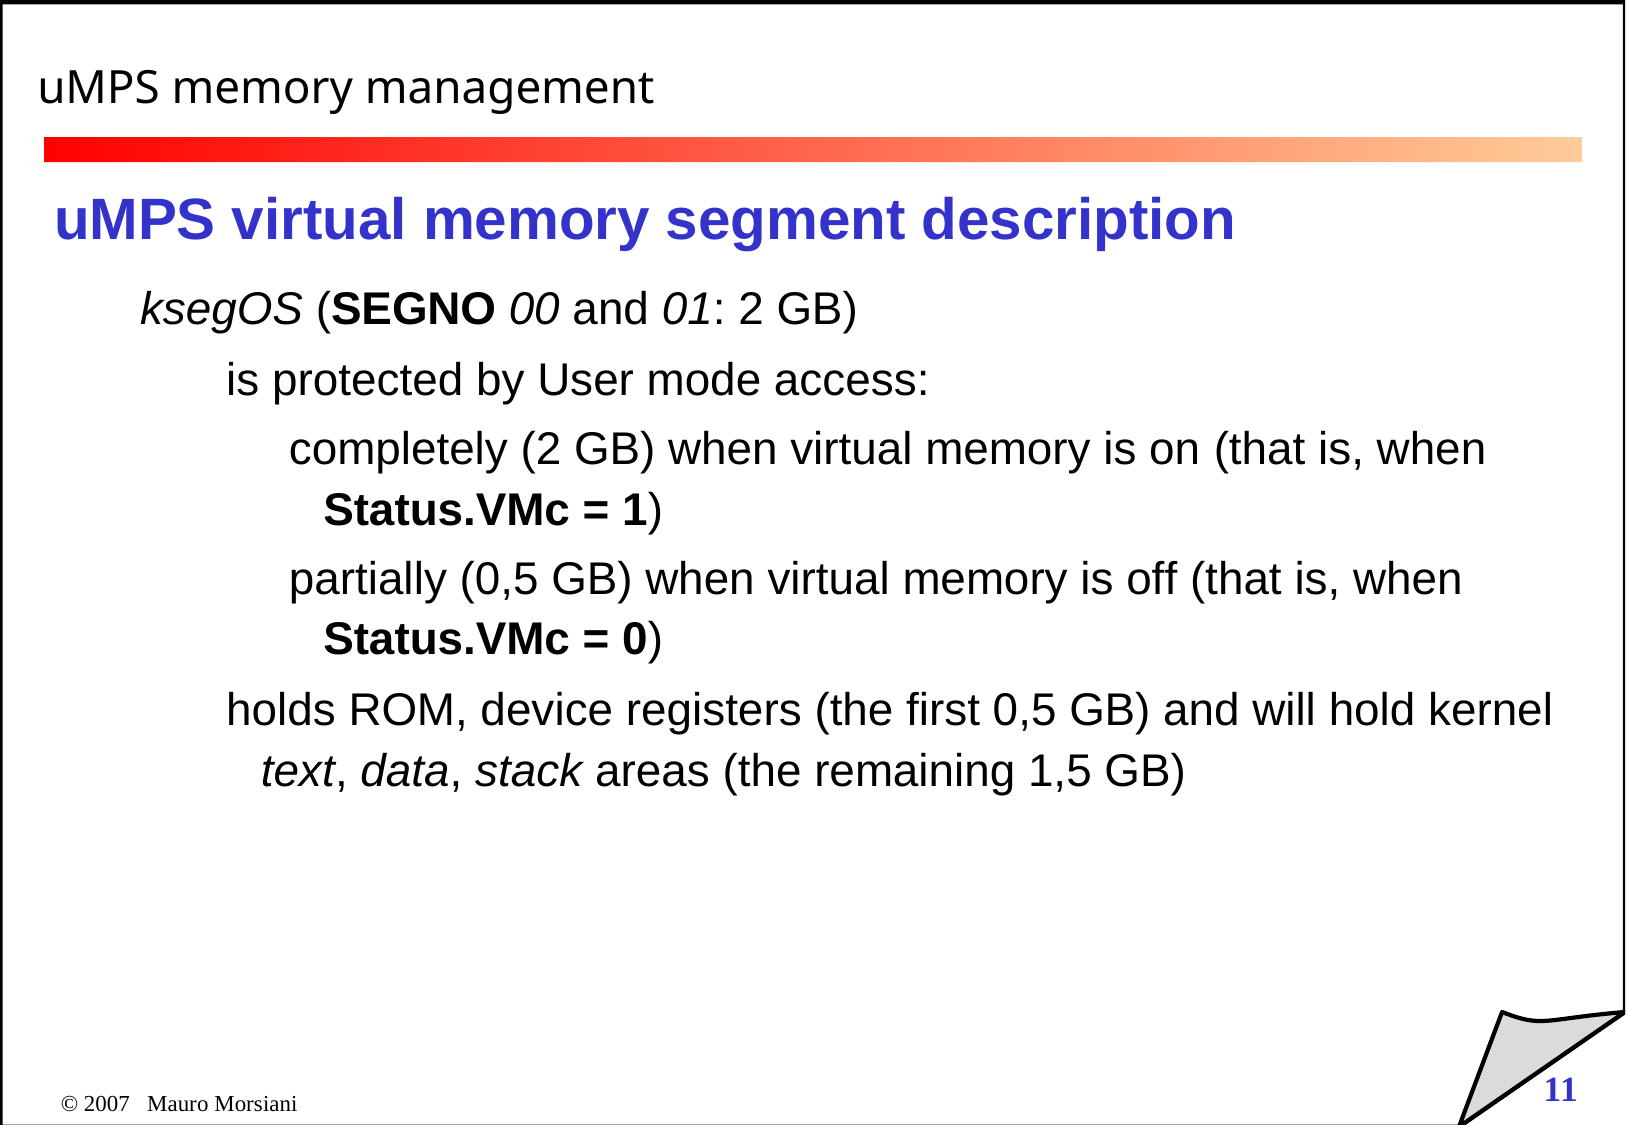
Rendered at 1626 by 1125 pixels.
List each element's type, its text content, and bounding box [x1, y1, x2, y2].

list uMPS virtual memory segment description ksegOS (SEGNO 00 and 01: 2 GB) is protected by User mode access: completely (2 GB) when virtual memory is on (that is, when Status.VMc = 1) partially (0,5 GB) when virtual memory is off (that is, when Status.VMc = 0) holds ROM, device registers (the first 0,5 GB) and will hold kernel text, data, stack areas (the remaining 1,5 GB) [54, 187, 1571, 1124]
title uMPS memory management [37, 44, 1588, 131]
